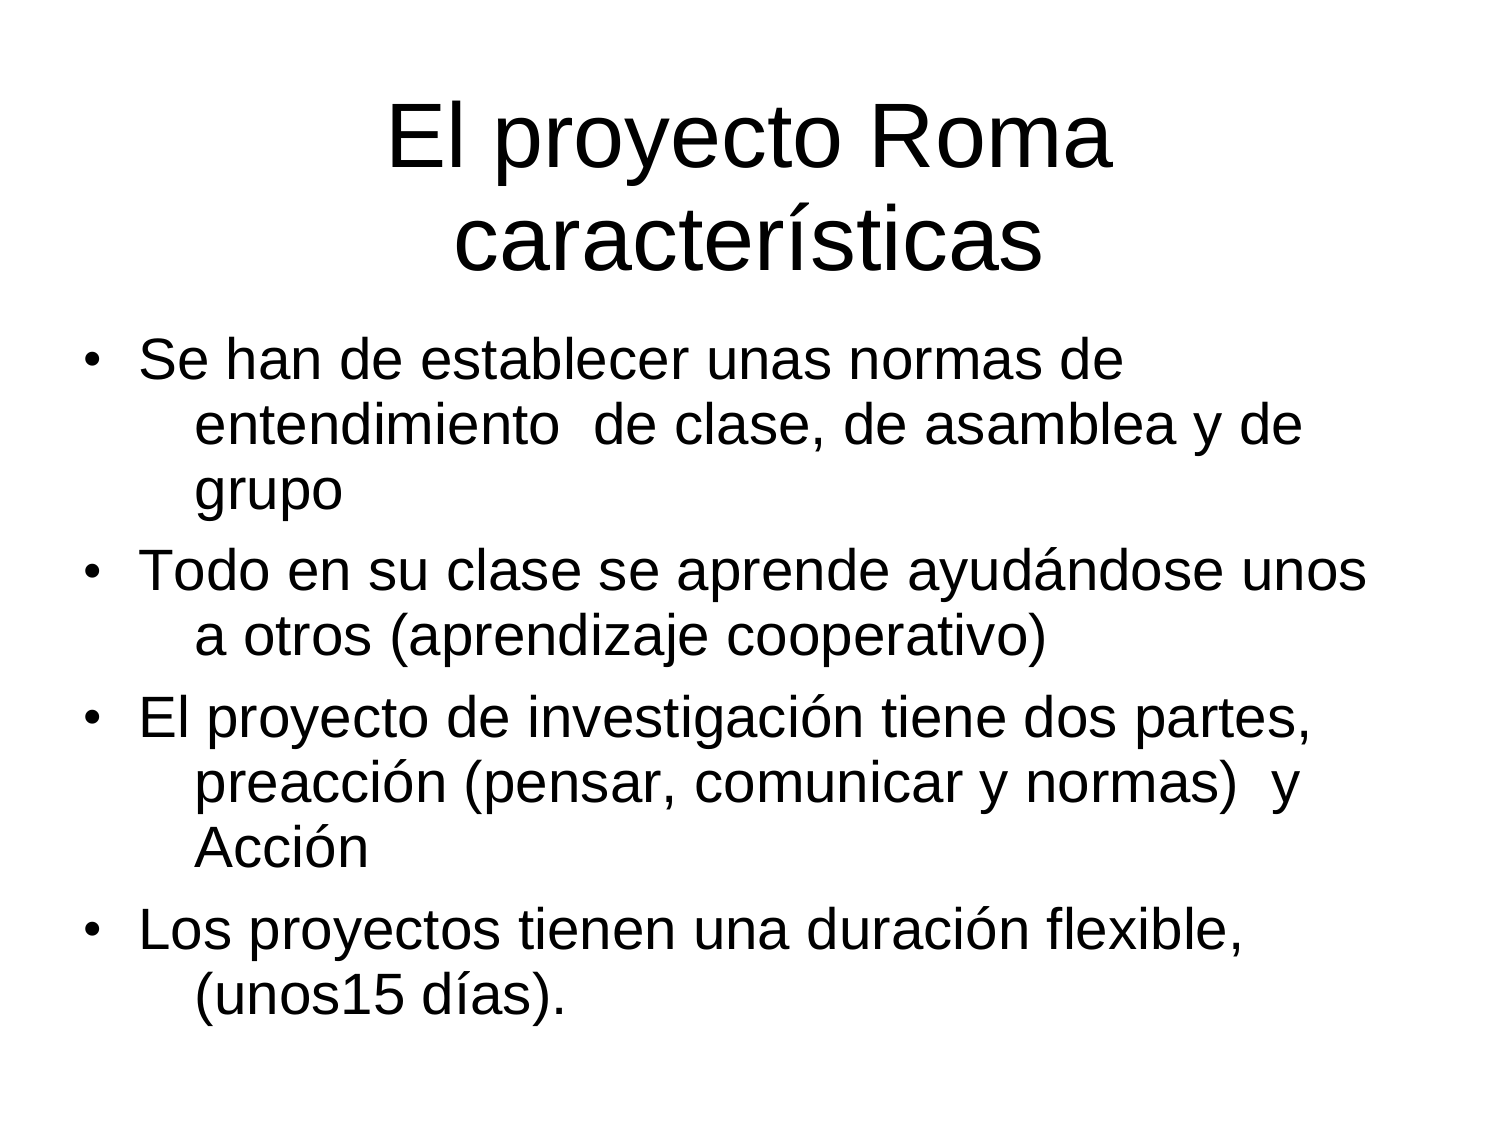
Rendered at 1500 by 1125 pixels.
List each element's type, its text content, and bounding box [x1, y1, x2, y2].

title El proyecto Roma características [75, 75, 1426, 301]
list Se han de establecer unas normas de entendimiento de clase, de asamblea y de grupo Todo en su clase se aprende ayudándose unos a otros (aprendizaje cooperativo) El proyecto de investigación tiene dos partes, preacción (pensar, comunicar y normas) y Acción Los proyectos tienen una duración flexible, (unos15 días). [67, 237, 1418, 1115]
